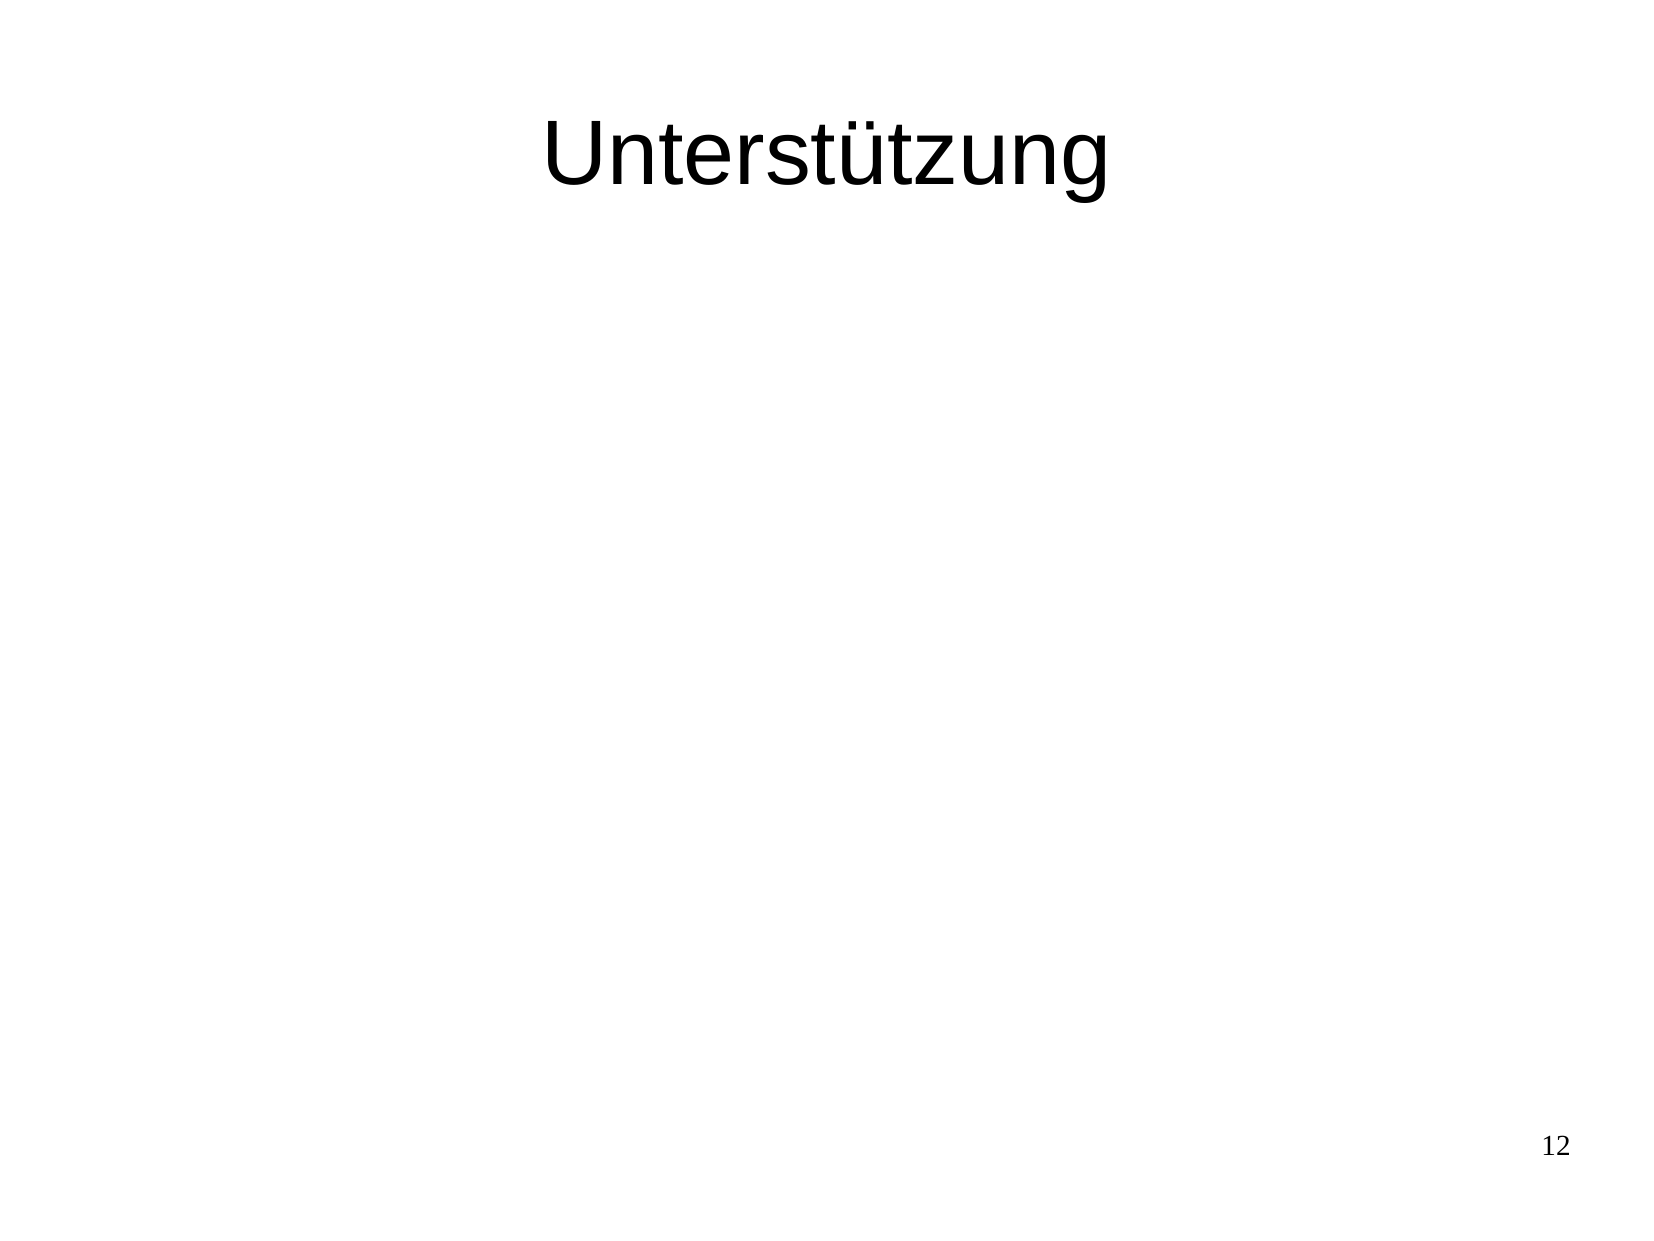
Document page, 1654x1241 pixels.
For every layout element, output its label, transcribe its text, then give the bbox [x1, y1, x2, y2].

title Unterstützung [82, 49, 1571, 257]
